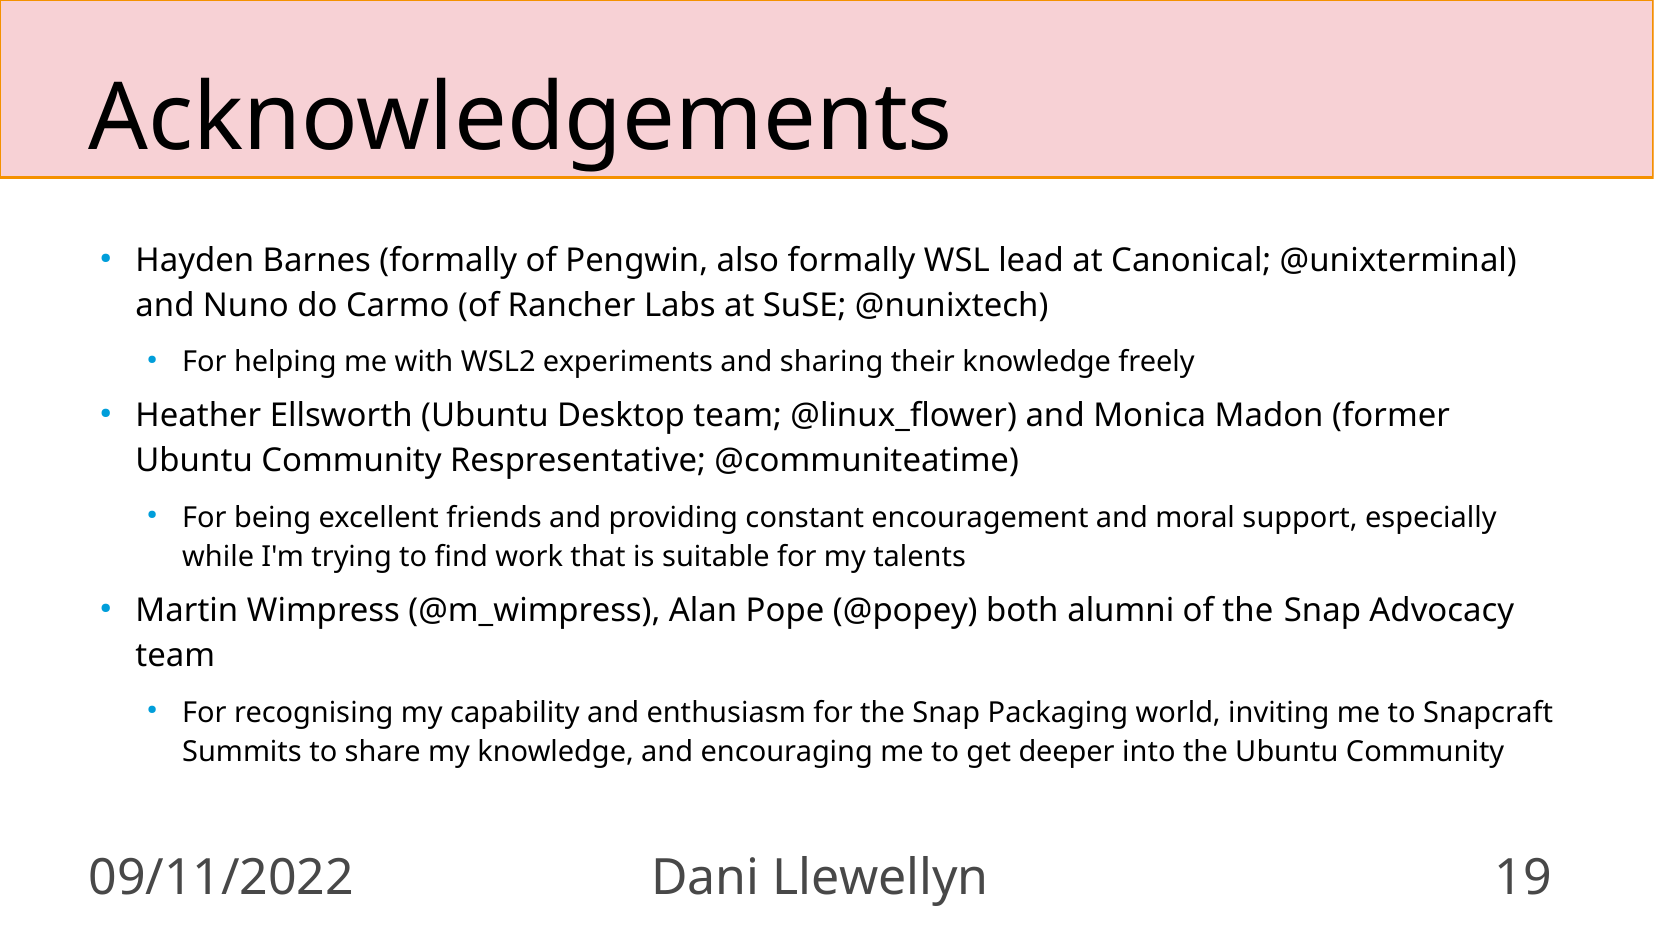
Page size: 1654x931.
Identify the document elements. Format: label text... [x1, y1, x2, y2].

list Hayden Barnes (formally of Pengwin, also formally WSL lead at Canonical; @unixterminal) and Nuno do Carmo (of Rancher Labs at SuSE; @nunixtech) For helping me with WSL2 experiments and sharing their knowledge freely Heather Ellsworth (Ubuntu Desktop team; @linux_flower) and Monica Madon (former Ubuntu Community Respresentative; @communiteatime) For being excellent friends and providing constant encouragement and moral support, especially while I'm trying to find work that is suitable for my talents Martin Wimpress (@m_wimpress), Alan Pope (@popey) both alumni of the Snap Advocacy team For recognising my capability and enthusiasm for the Snap Packaging world, inviting me to Snapcraft Summits to share my knowledge, and encouraging me to get deeper into the Ubuntu Community [88, 236, 1565, 813]
title Acknowledgements [88, 14, 1565, 178]
